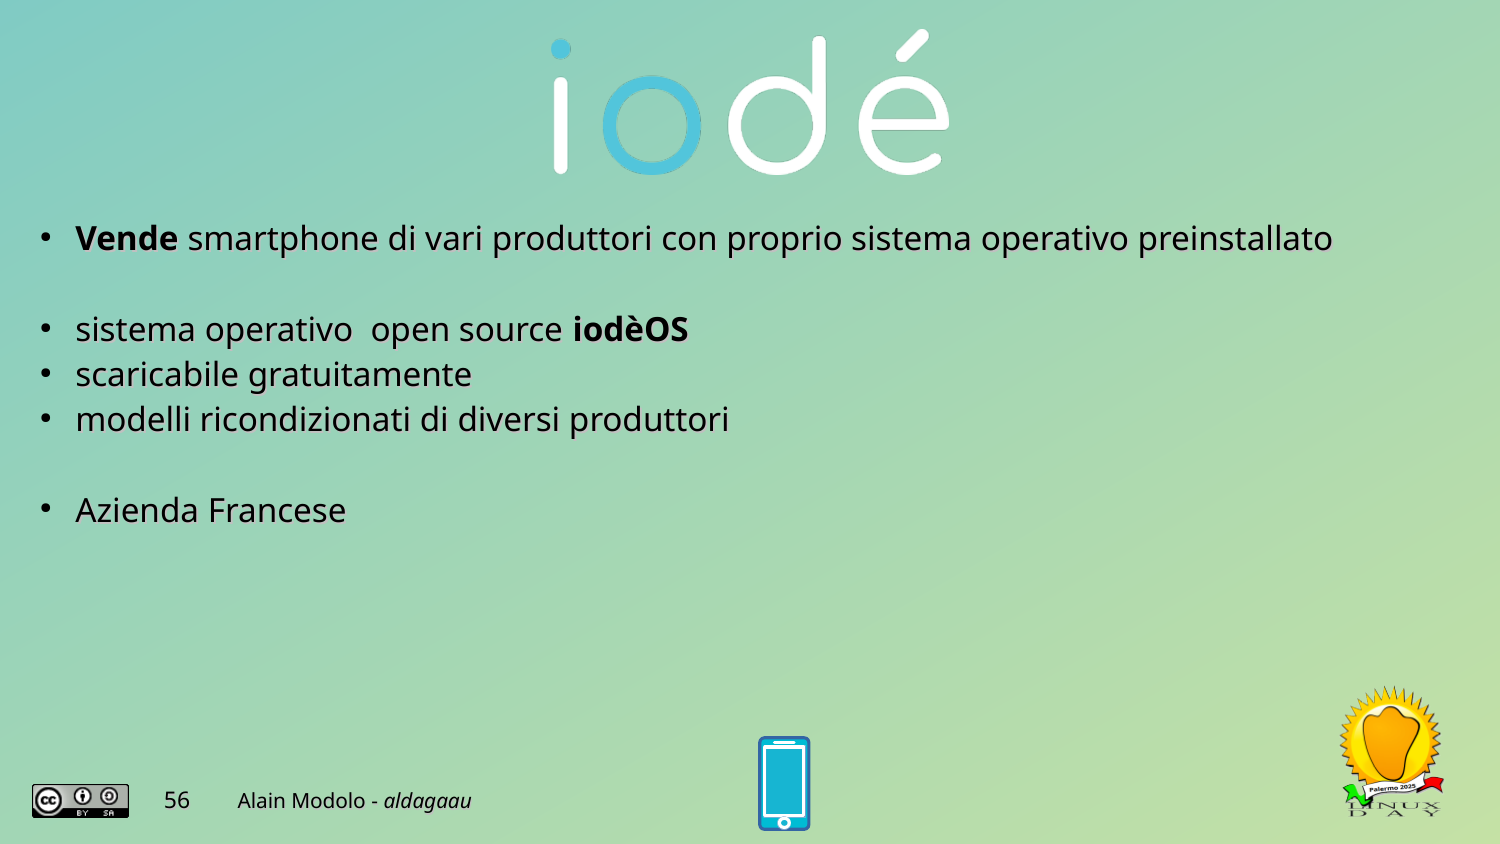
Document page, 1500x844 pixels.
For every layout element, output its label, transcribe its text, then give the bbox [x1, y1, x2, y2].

picture [1233, 670, 1500, 844]
text_box [759, 737, 809, 830]
picture [551, 29, 949, 175]
picture [32, 784, 129, 818]
text_box Vende smartphone di vari produttori con proprio sistema operativo preinstallato sistema operativo open source iodèOS scaricabile gratuitamente modelli ricondizionati di diversi produttori Azienda Francese [25, 207, 1475, 644]
